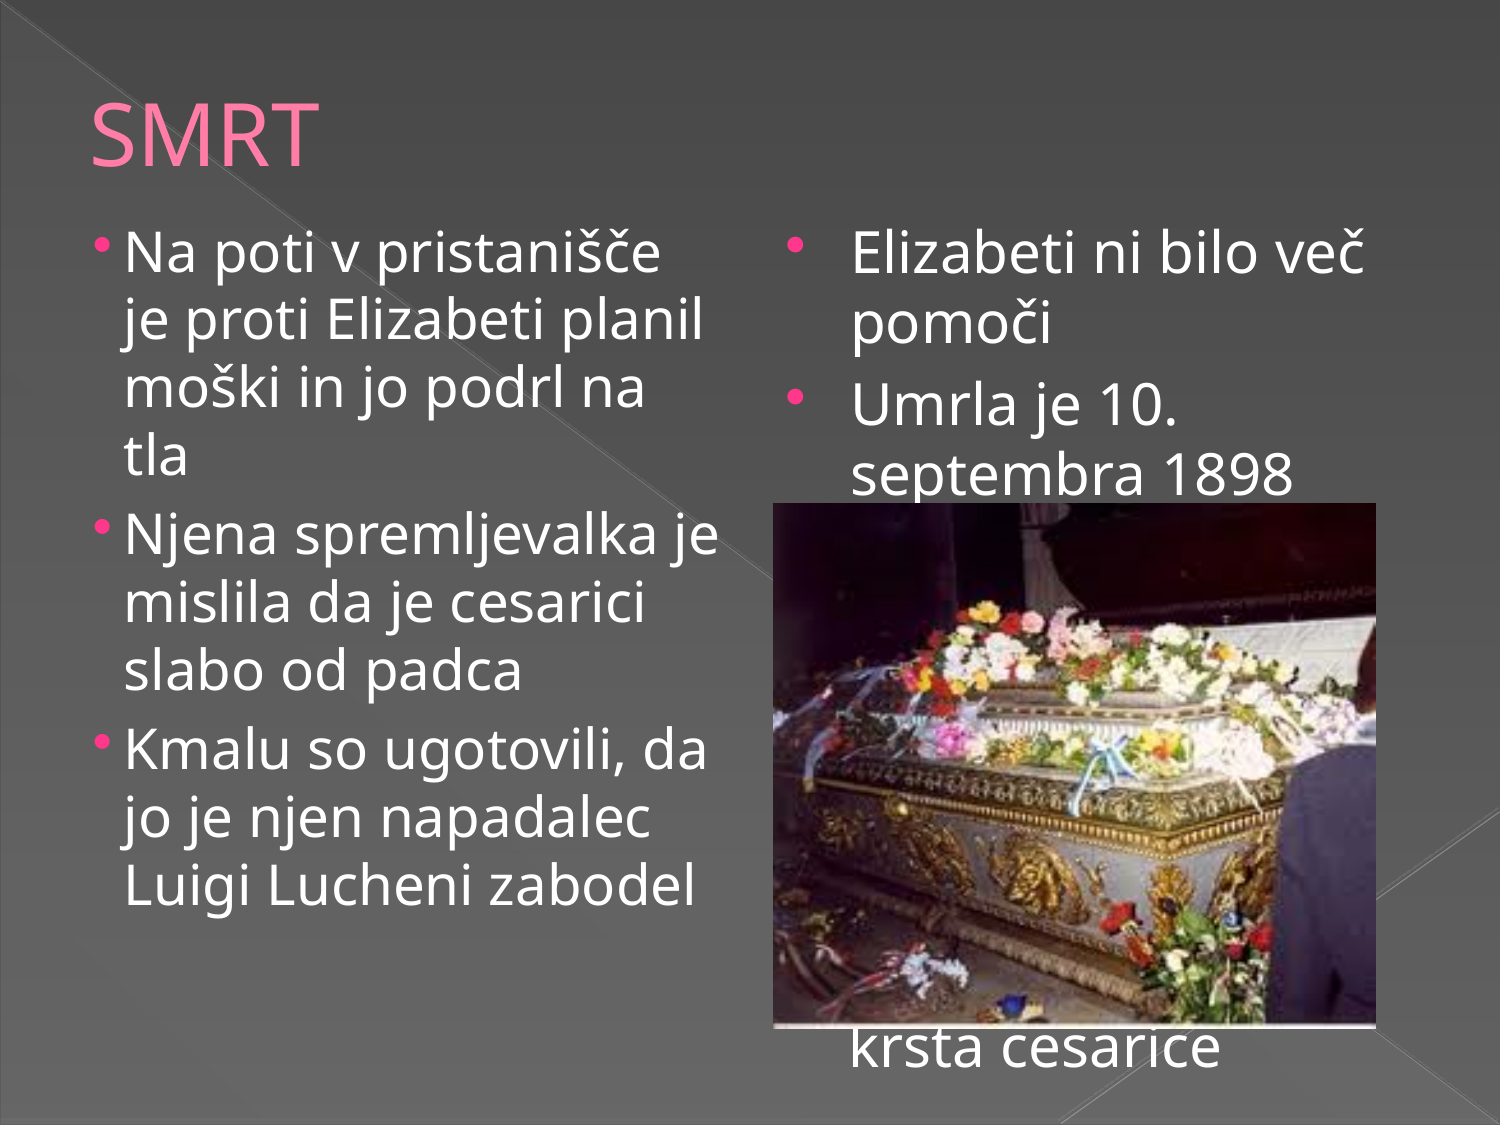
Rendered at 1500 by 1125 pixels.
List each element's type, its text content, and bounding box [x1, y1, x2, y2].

list Elizabeti ni bilo več pomoči Umrla je 10. septembra 1898 krsta cesarice [761, 208, 1425, 516]
title SMRT [75, 43, 1425, 220]
picture [773, 503, 1376, 1029]
list Na poti v pristanišče je proti Elizabeti planil moški in jo podrl na tla Njena spremljevalka je mislila da je cesarici slabo od padca Kmalu so ugotovili, da jo je njen napadalec Luigi Lucheni zabodel [75, 208, 738, 1071]
